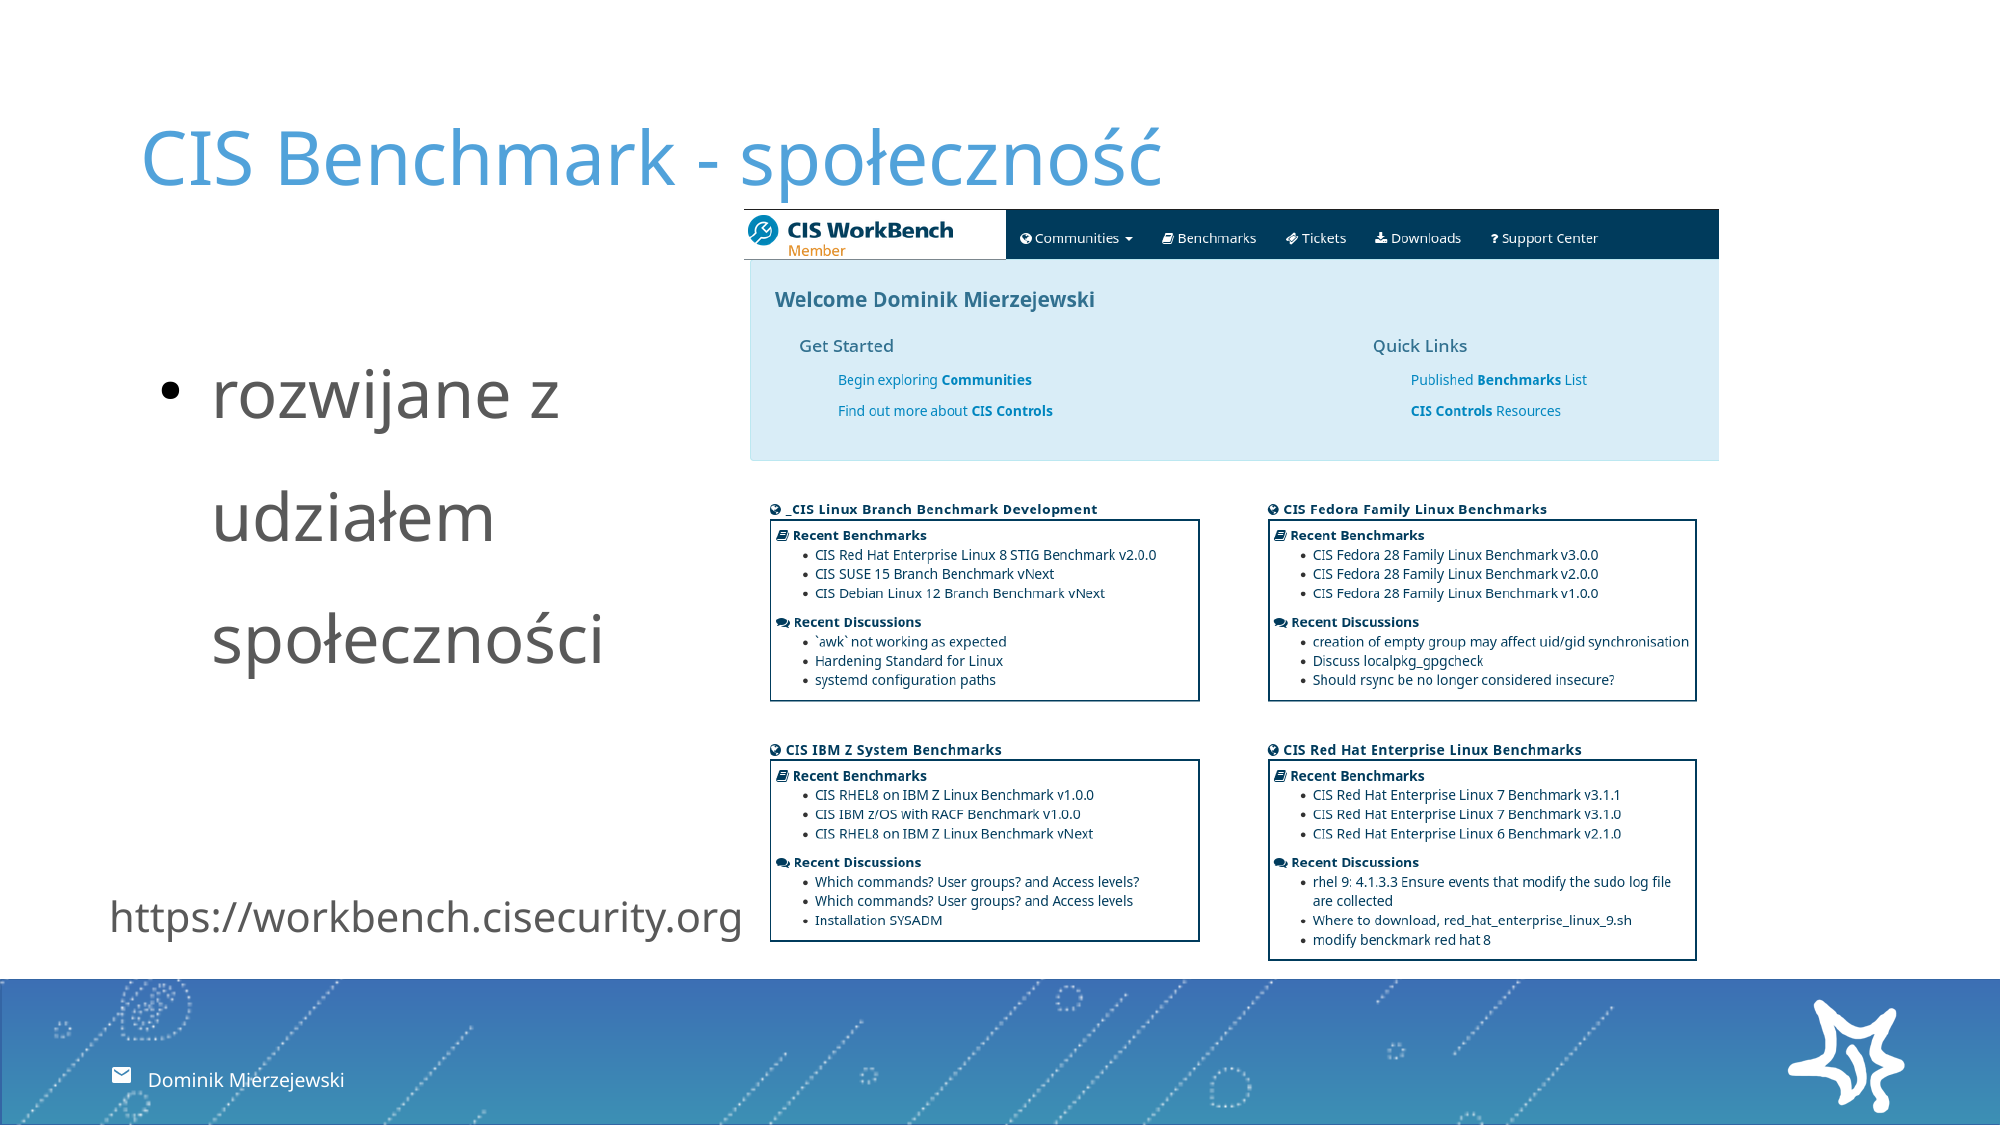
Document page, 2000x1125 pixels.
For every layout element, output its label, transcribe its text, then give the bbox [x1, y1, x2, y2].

picture [0, 209, 1719, 1125]
list rozwijane z udziałem społeczności [140, 315, 744, 860]
picture [1785, 994, 1906, 1116]
title CIS Benchmark - społeczność [140, 93, 1619, 219]
list Dominik Mierzejewski [147, 1067, 454, 1094]
text_box https://workbench.cisecurity.org [94, 860, 779, 953]
